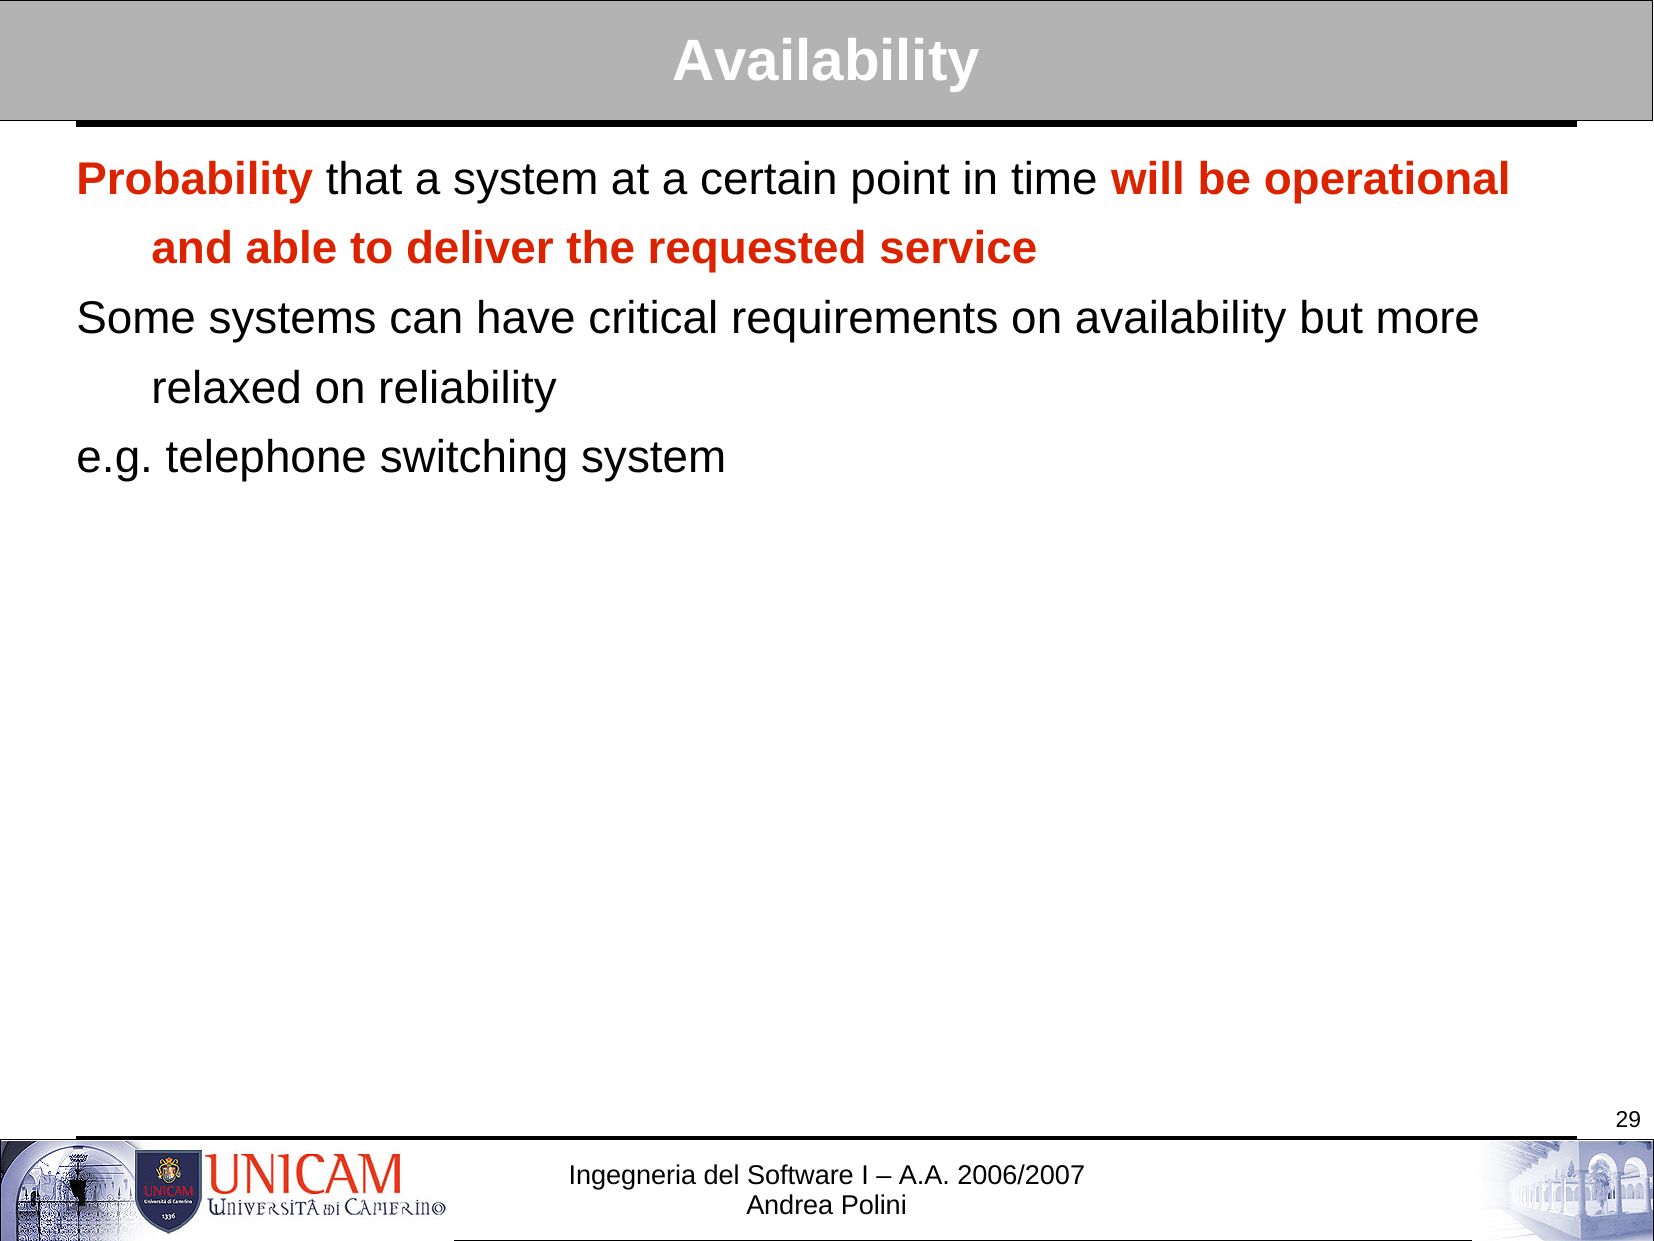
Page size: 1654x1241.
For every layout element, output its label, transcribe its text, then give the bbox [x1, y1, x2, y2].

picture [1472, 1141, 1653, 1241]
title Availability [0, 0, 1653, 121]
picture [0, 1141, 454, 1241]
list Probability that a system at a certain point in time will be operational and able to deliver the requested service Some systems can have critical requirements on availability but more relaxed on reliability e.g. telephone switching system [76, 152, 1577, 671]
